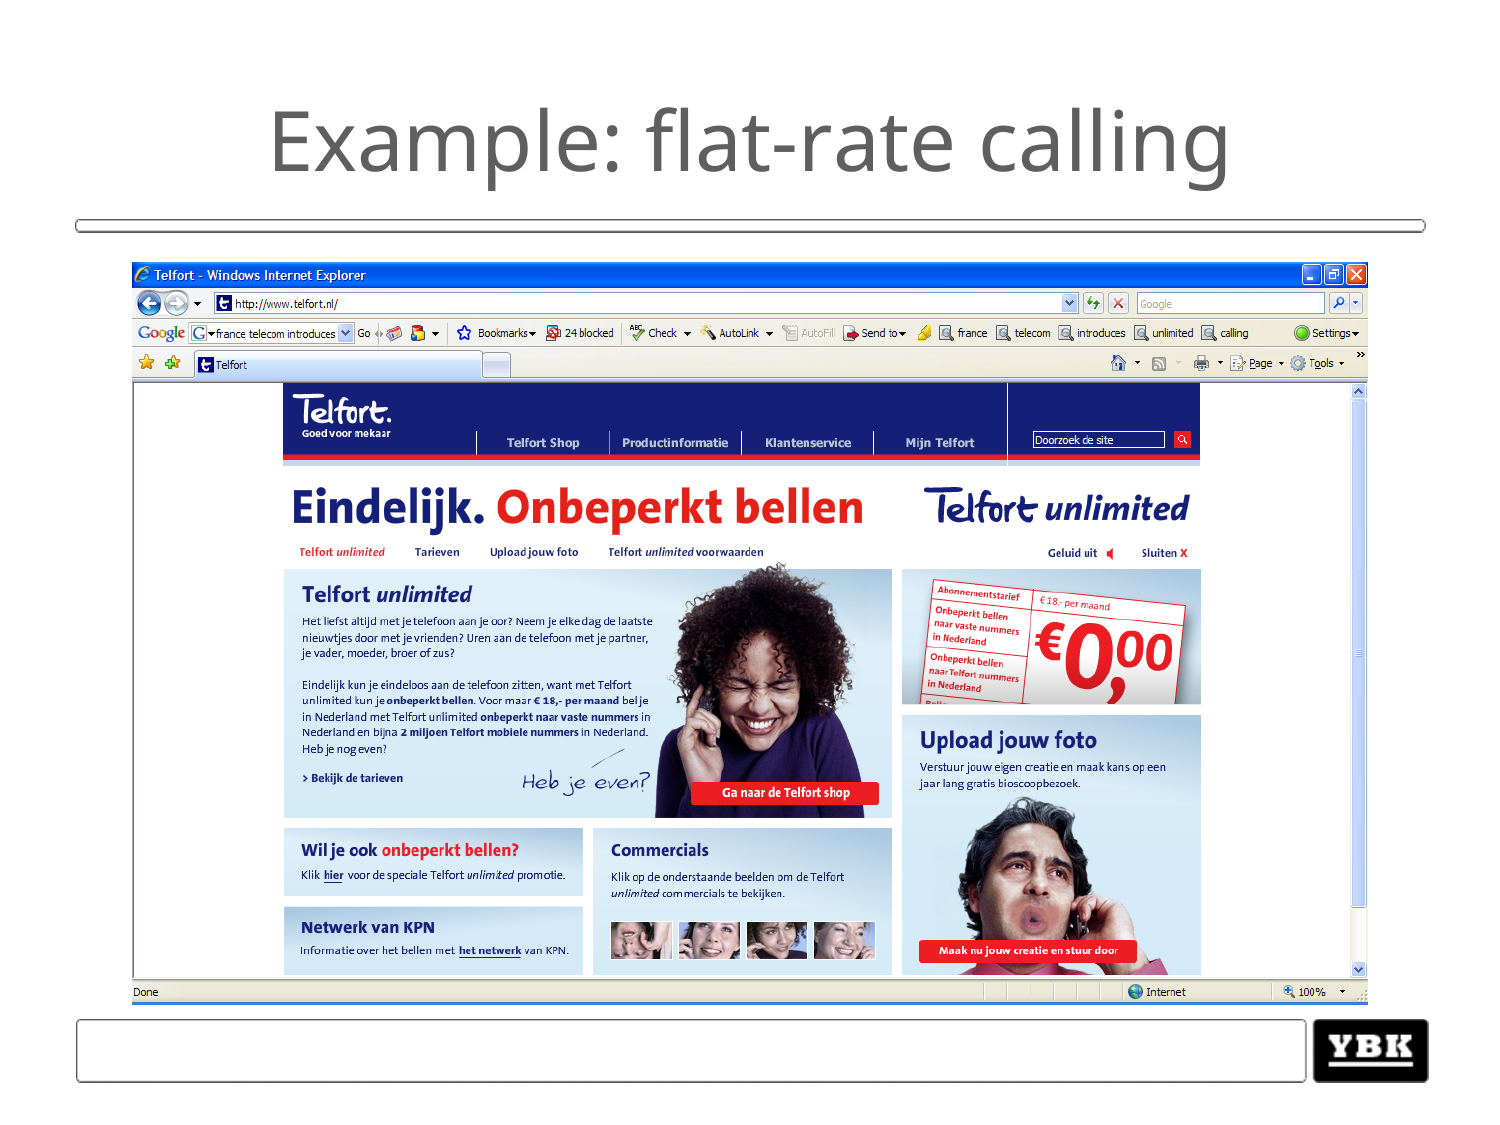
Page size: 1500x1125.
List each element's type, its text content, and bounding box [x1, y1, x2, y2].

picture [132, 262, 1368, 1005]
title Example: flat-rate calling [75, 45, 1426, 233]
picture [76, 1019, 1429, 1083]
